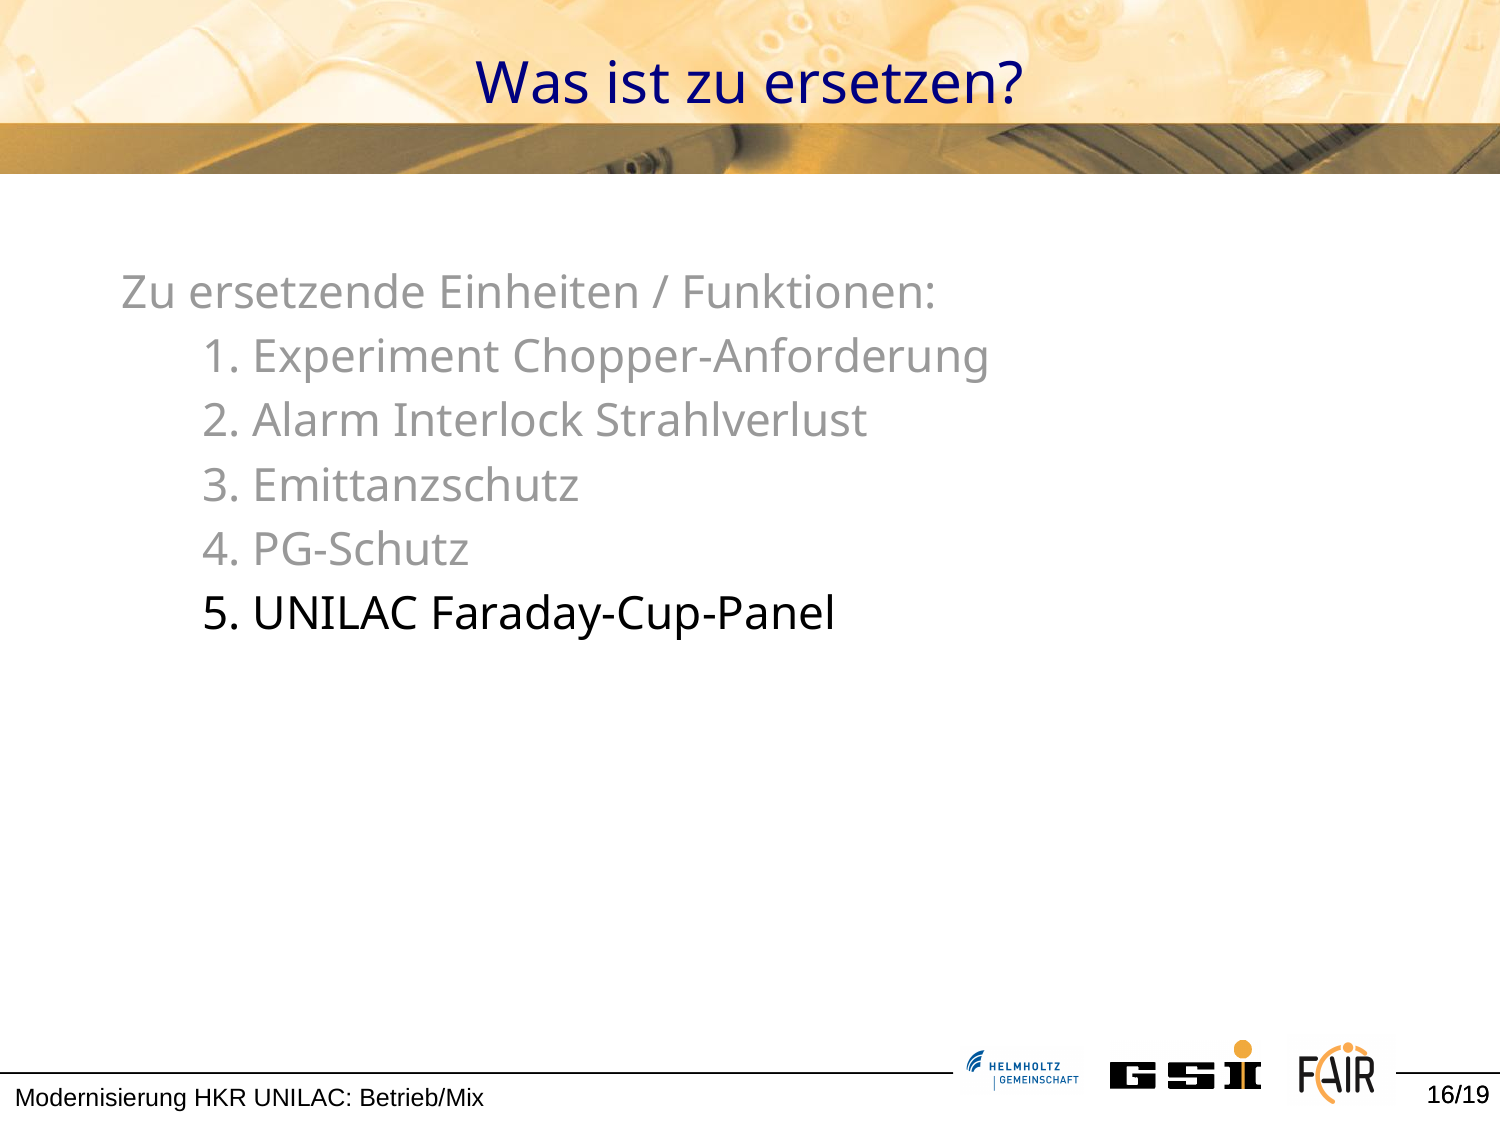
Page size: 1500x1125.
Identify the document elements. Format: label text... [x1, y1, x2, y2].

picture [1110, 1040, 1261, 1089]
picture [0, 0, 1500, 175]
picture [1287, 1034, 1396, 1106]
list Zu ersetzende Einheiten / Funktionen: 1. Experiment Chopper-Anforderung 2. Alarm Interlock Strahlverlust 3. Emittanzschutz 4. PG-Schutz 5. UNILAC Faraday-Cup-Panel [75, 262, 1426, 1006]
picture [960, 1046, 1084, 1095]
title Was ist zu ersetzen? [75, 0, 1425, 174]
